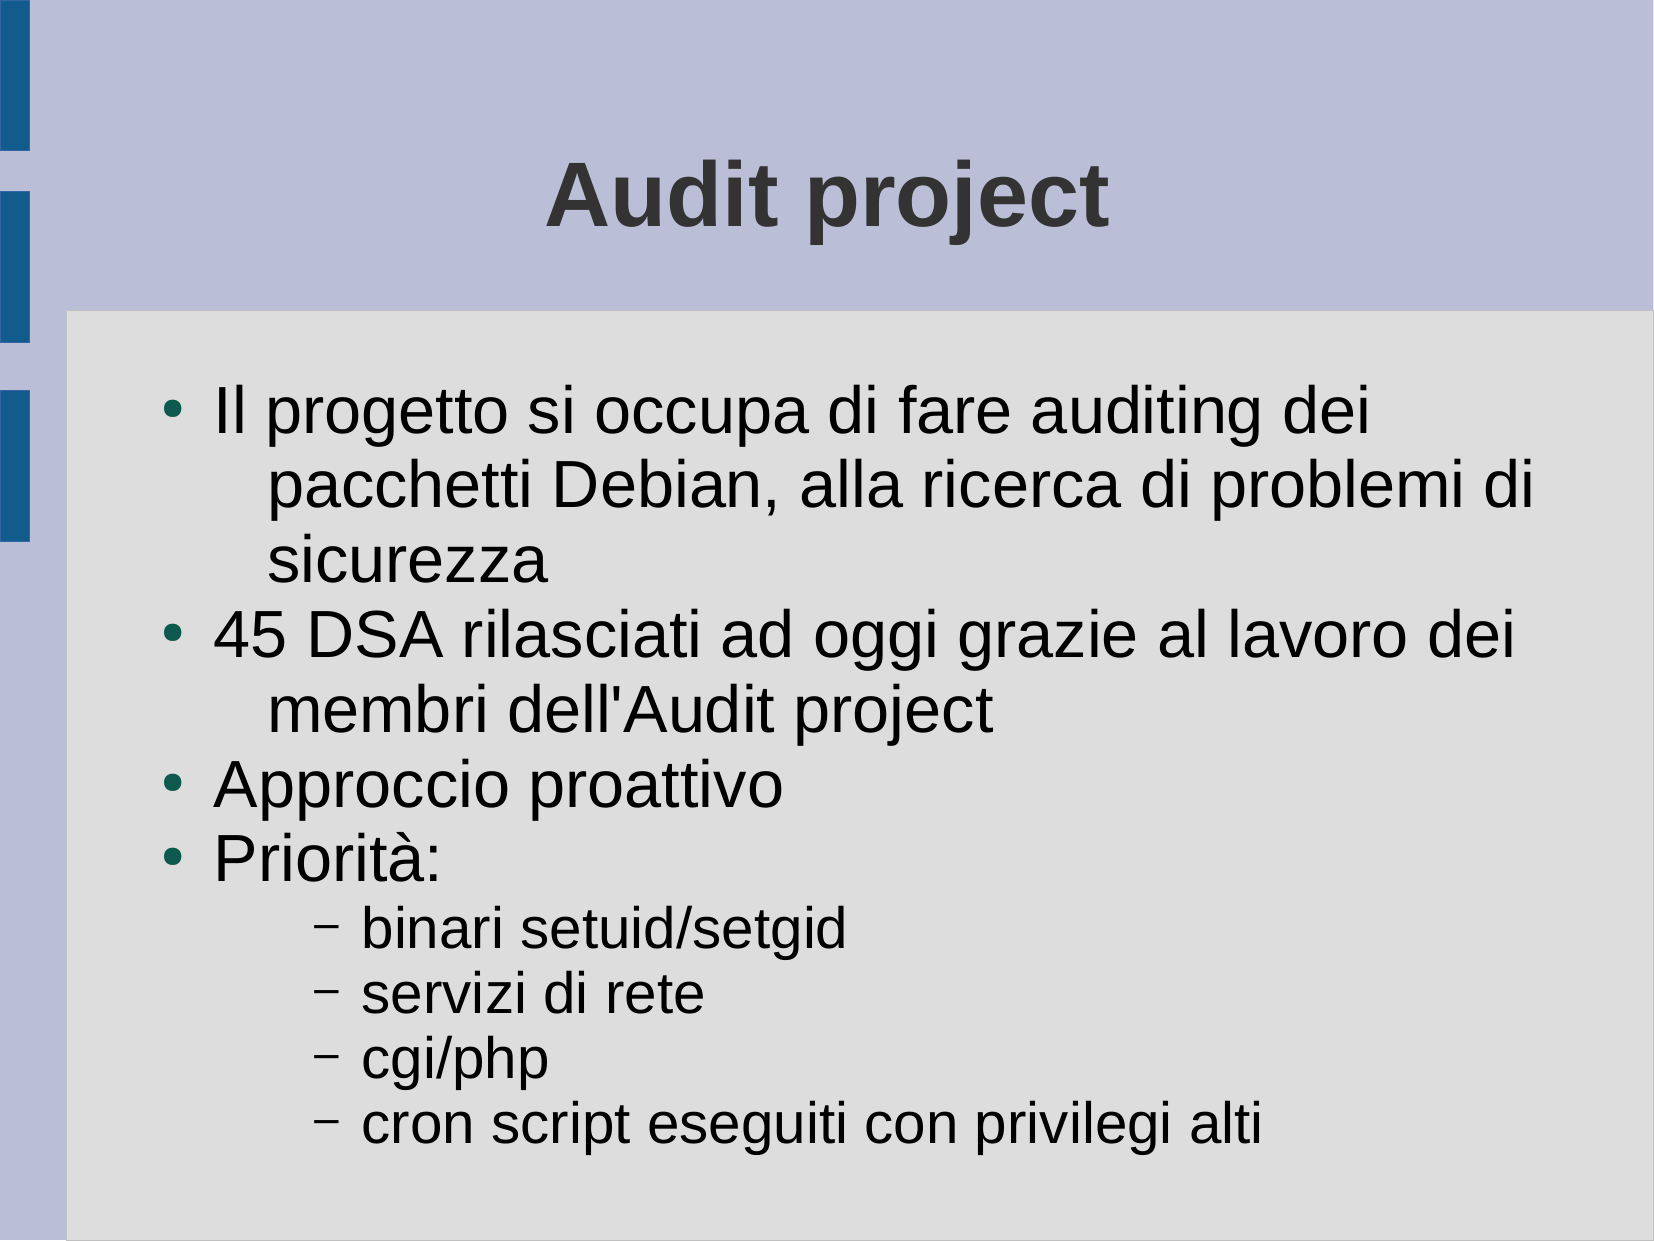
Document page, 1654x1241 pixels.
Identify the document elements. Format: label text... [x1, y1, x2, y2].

list Il progetto si occupa di fare auditing dei pacchetti Debian, alla ricerca di problemi di sicurezza 45 DSA rilasciati ad oggi grazie al lavoro dei membri dell'Audit project Approccio proattivo Priorità: binari setuid/setgid servizi di rete cgi/php cron script eseguiti con privilegi alti [125, 372, 1538, 1163]
title Audit project [121, 91, 1534, 299]
